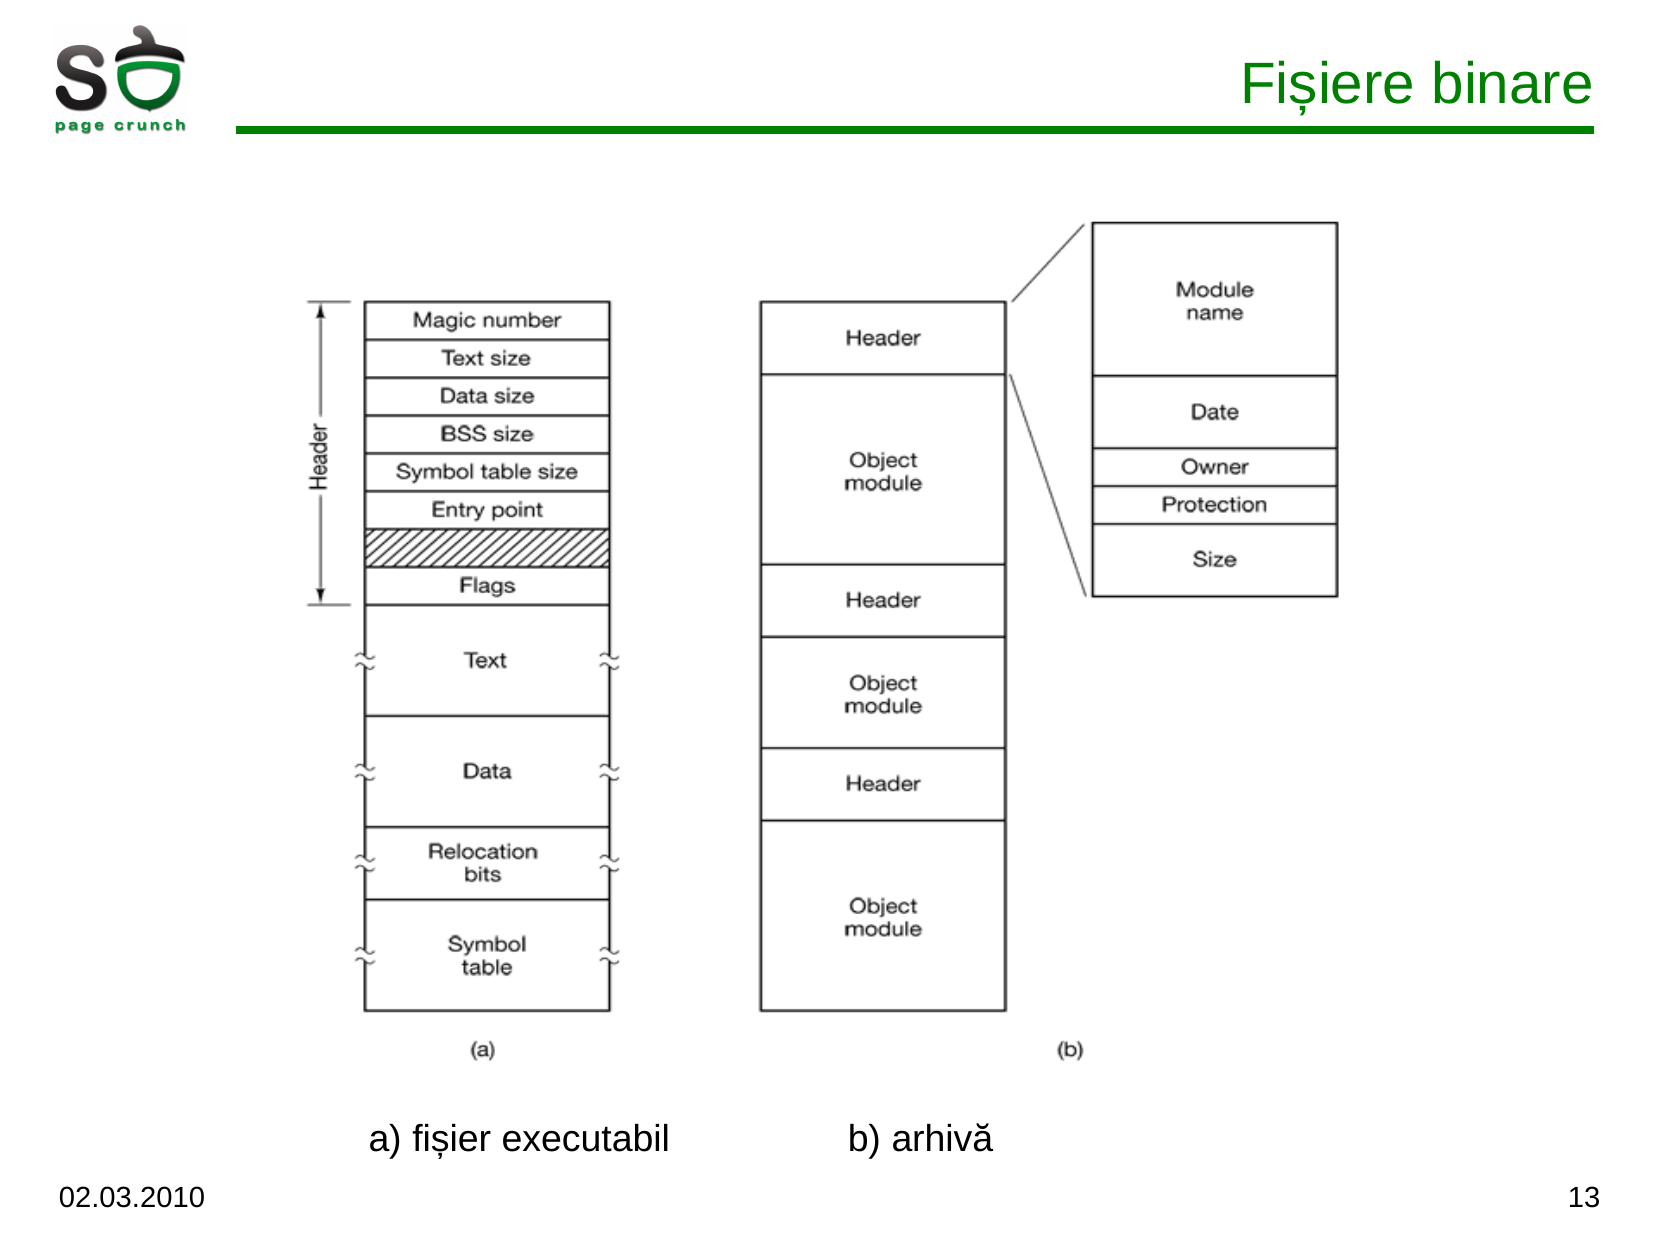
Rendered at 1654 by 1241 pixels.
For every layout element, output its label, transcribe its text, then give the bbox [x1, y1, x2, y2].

title Fișiere binare [236, 49, 1595, 119]
picture [53, 23, 188, 136]
picture [300, 213, 1351, 1076]
text_box a) fișier executabil b) arhivă [353, 1110, 1329, 1168]
